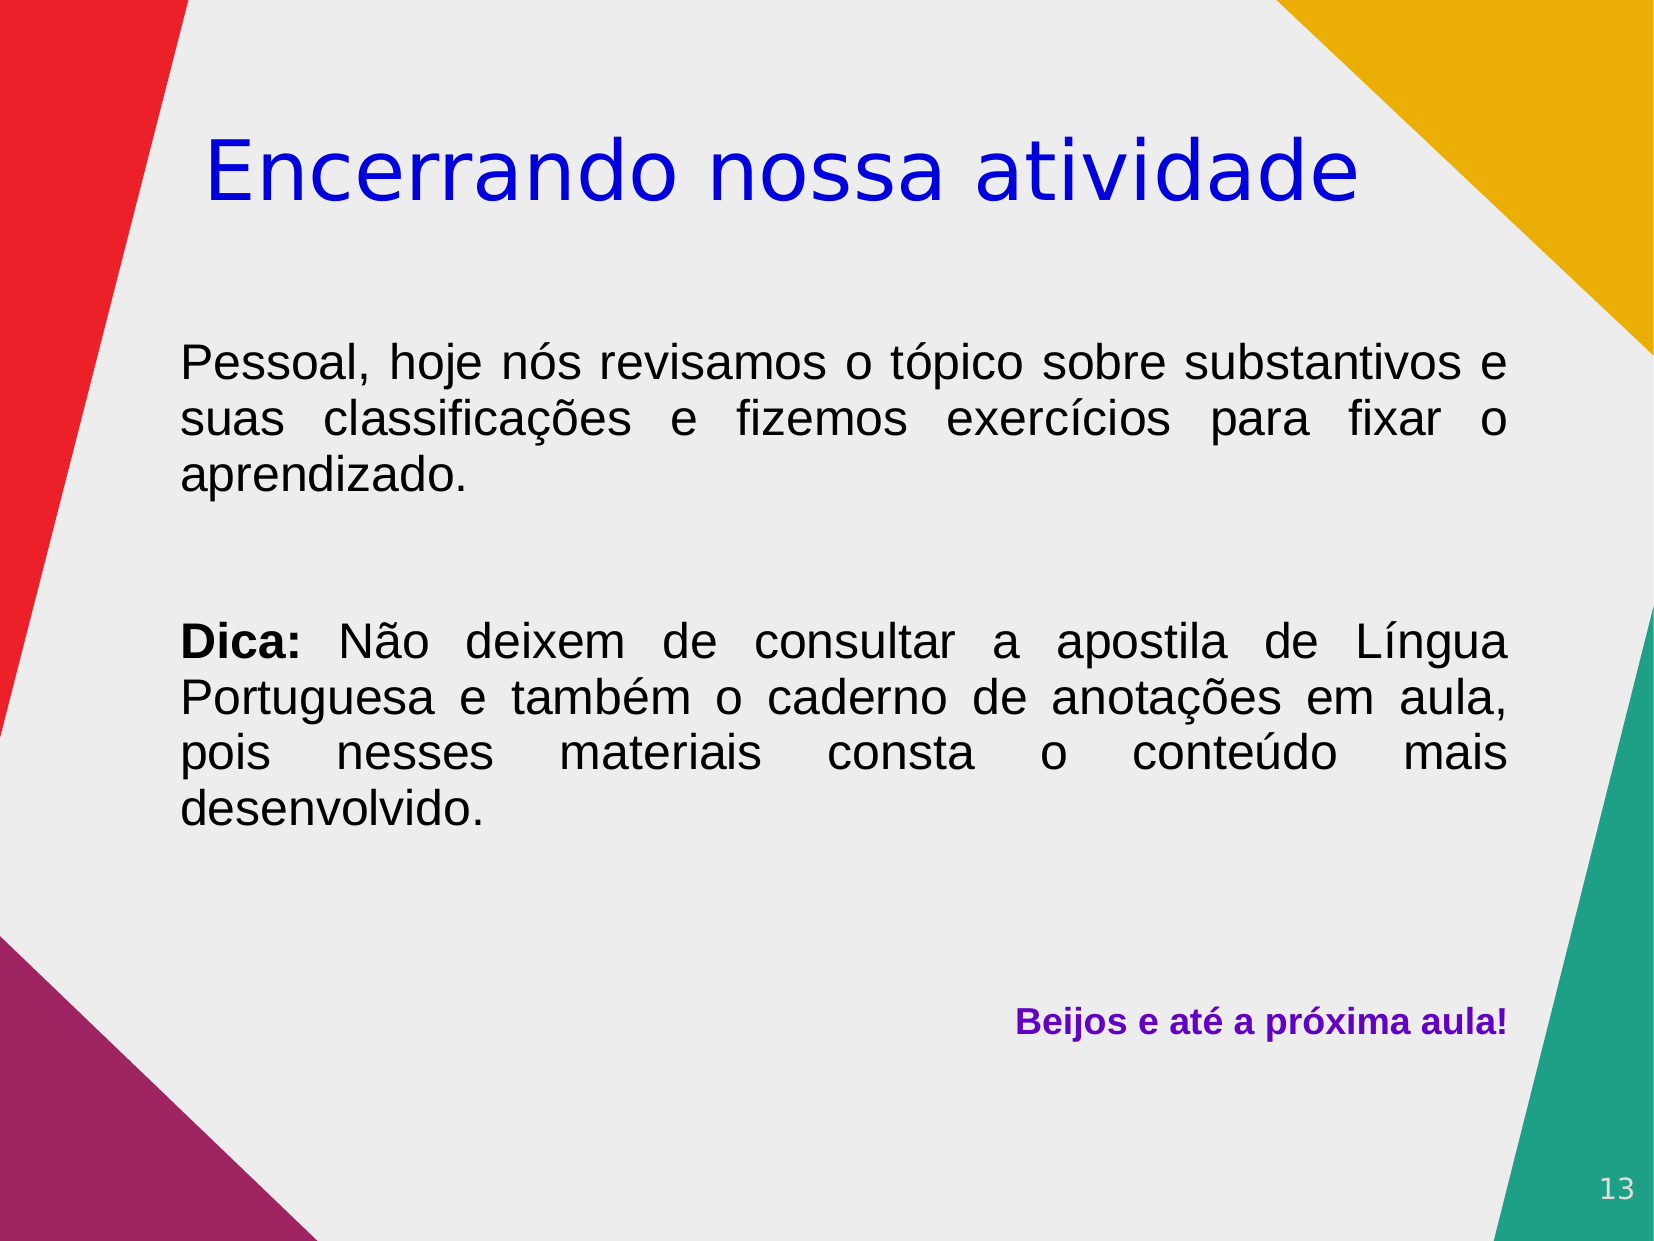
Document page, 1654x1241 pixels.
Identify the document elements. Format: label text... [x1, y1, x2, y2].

text_box Pessoal, hoje nós revisamos o tópico sobre substantivos e suas classificações e fizemos exercícios para fixar o aprendizado. Dica: Não deixem de consultar a apostila de Língua Portuguesa e também o caderno de anotações em aula, pois nesses materiais consta o conteúdo mais desenvolvido. Beijos e até a próxima aula! [165, 283, 1524, 1092]
title Encerrando nossa atividade [70, 73, 1495, 271]
